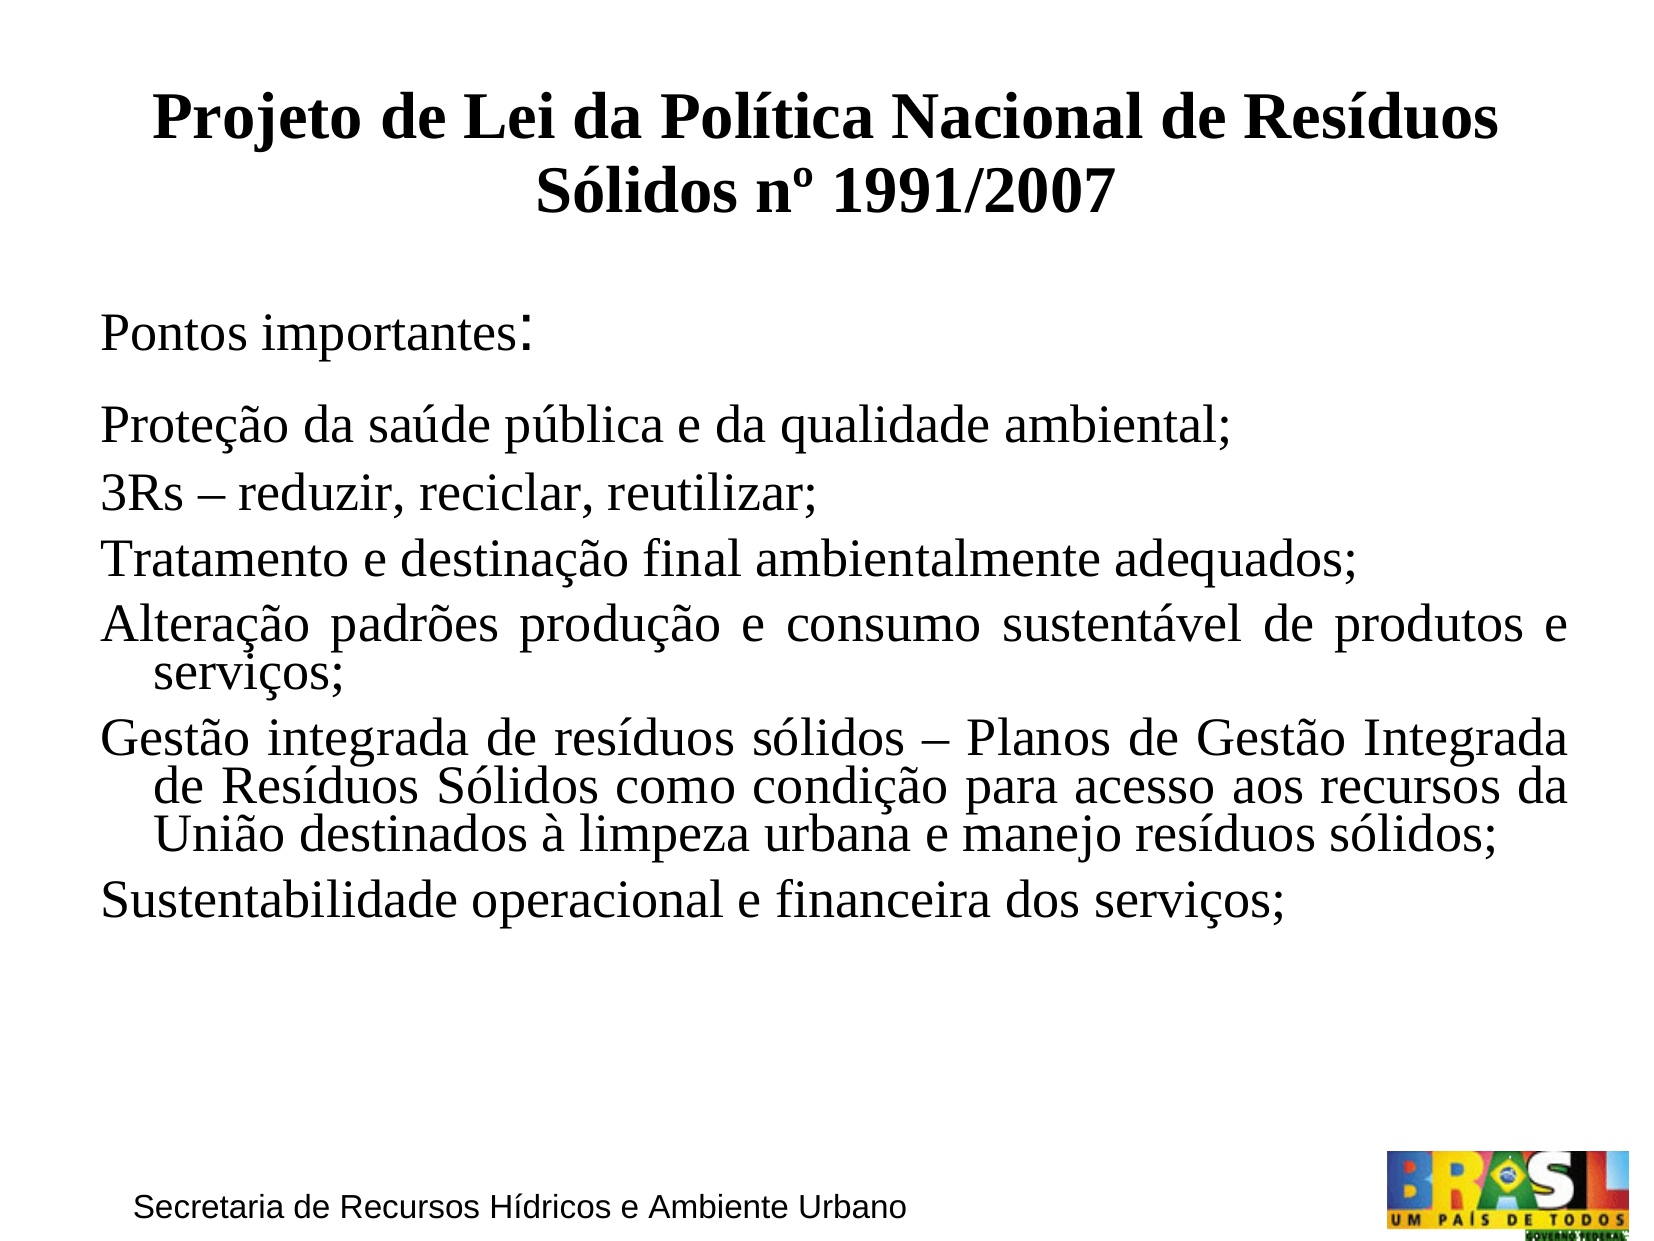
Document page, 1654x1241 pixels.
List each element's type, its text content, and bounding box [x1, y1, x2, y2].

title Projeto de Lei da Política Nacional de Resíduos Sólidos nº 1991/2007 [82, 49, 1571, 257]
picture [1387, 1151, 1629, 1241]
list Pontos importantes: Proteção da saúde pública e da qualidade ambiental; 3Rs – reduzir, reciclar, reutilizar; Tratamento e destinação final ambientalmente adequados; Alteração padrões produção e consumo sustentável de produtos e serviços; Gestão integrada de resíduos sólidos – Planos de Gestão Integrada de Resíduos Sólidos como condição para acesso aos recursos da União destinados à limpeza urbana e manejo resíduos sólidos; Sustentabilidade operacional e financeira dos serviços; [82, 290, 1571, 1109]
text_box Secretaria de Recursos Hídricos e Ambiente Urbano [118, 1181, 924, 1234]
